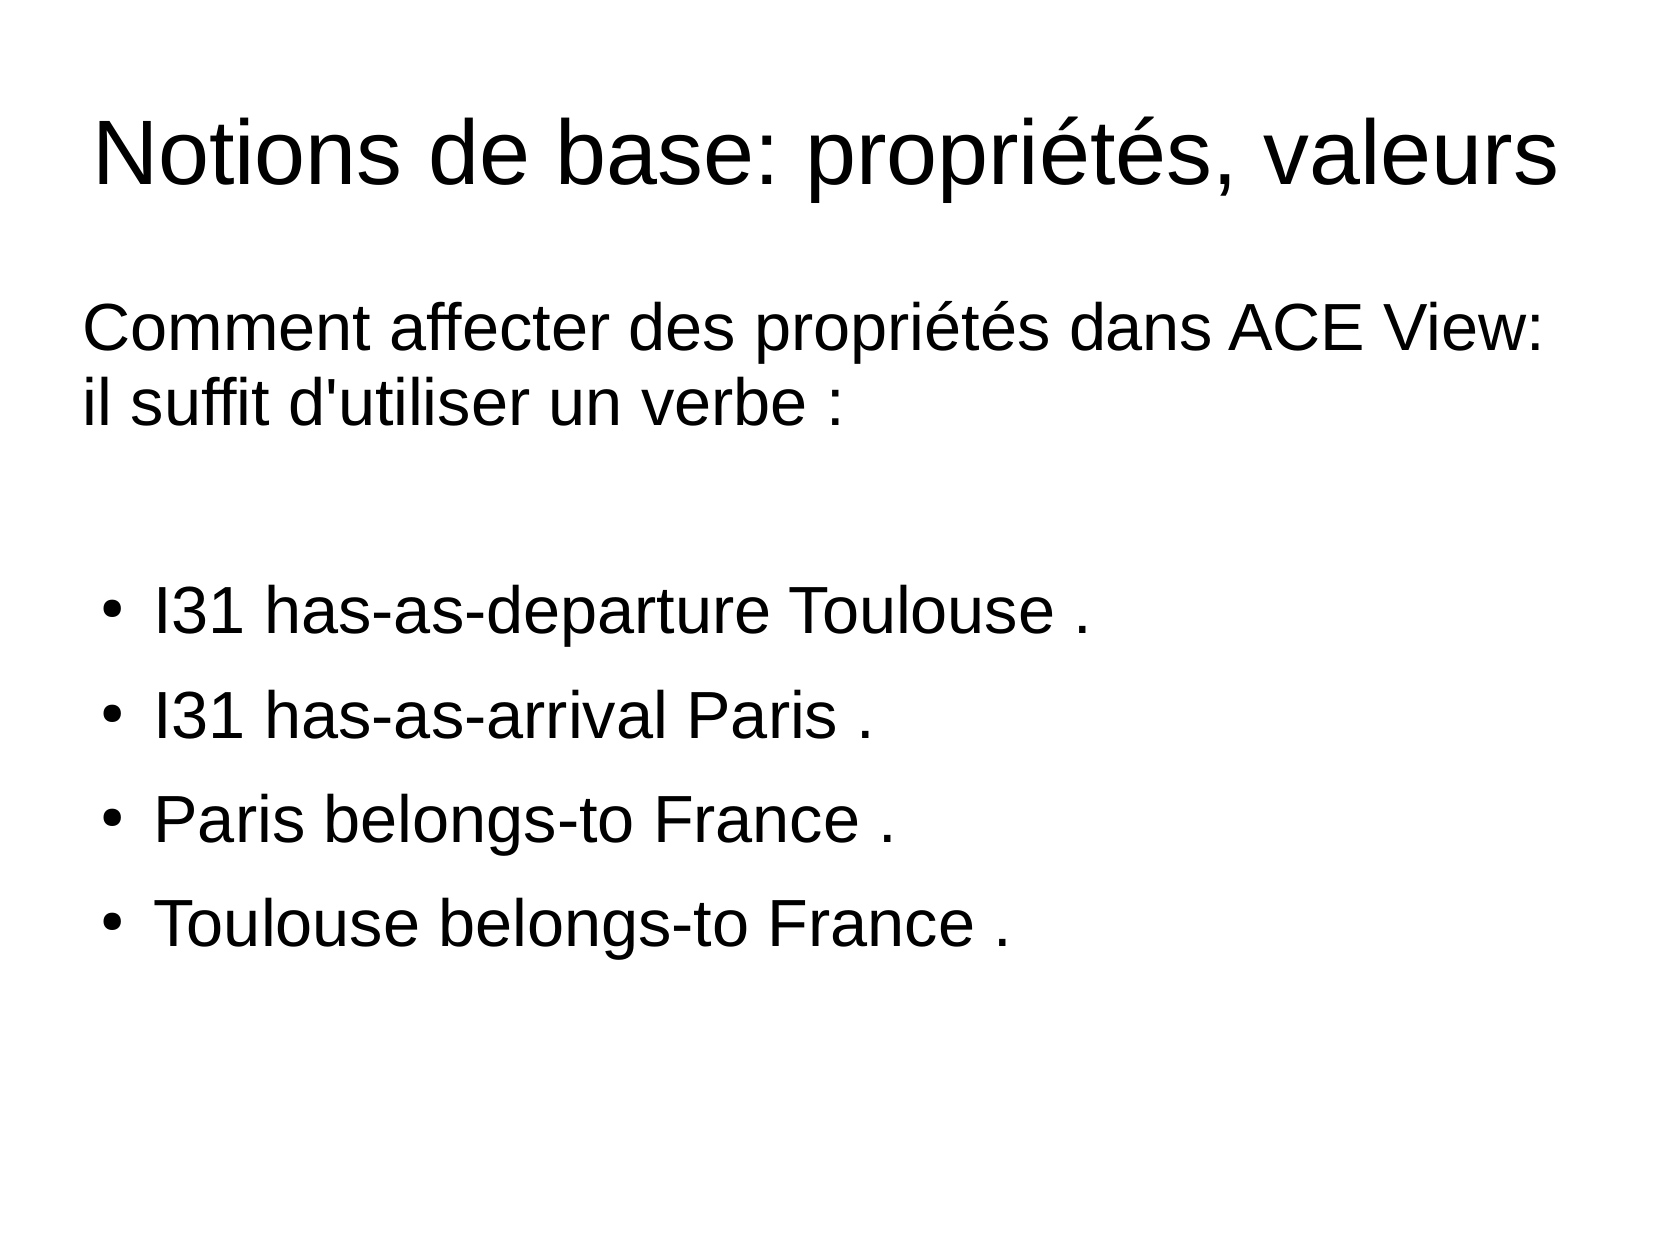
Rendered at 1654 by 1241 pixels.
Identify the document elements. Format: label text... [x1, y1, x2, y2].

list Comment affecter des propriétés dans ACE View: il suffit d'utiliser un verbe : I31 has-as-departure Toulouse . I31 has-as-arrival Paris . Paris belongs-to France . Toulouse belongs-to France . [82, 290, 1571, 1109]
title Notions de base: propriétés, valeurs [82, 56, 1571, 250]
